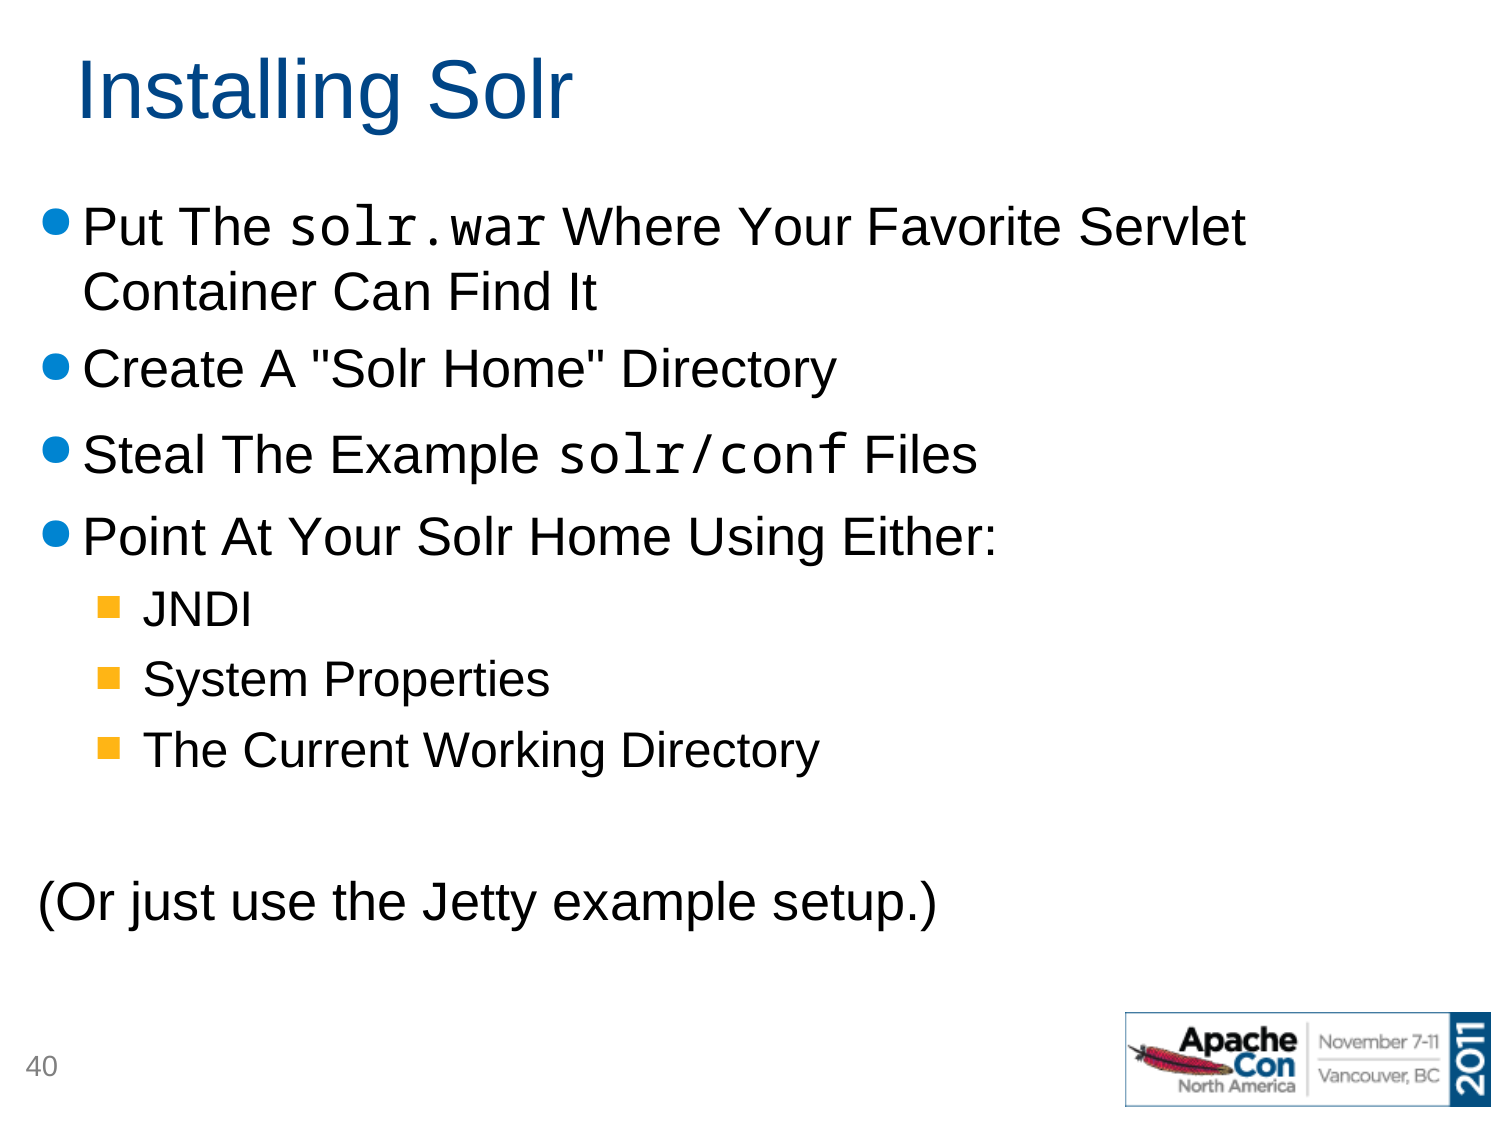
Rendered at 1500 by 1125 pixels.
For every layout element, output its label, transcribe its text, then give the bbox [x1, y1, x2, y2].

title Installing Solr [75, 0, 1425, 181]
picture [1125, 1012, 1491, 1107]
list Put The solr.war Where Your Favorite Servlet Container Can Find It Create A "Solr Home" Directory Steal The Example solr/conf Files Point At Your Solr Home Using Either: JNDI System Properties The Current Working Directory (Or just use the Jetty example setup.) [37, 187, 1463, 1006]
